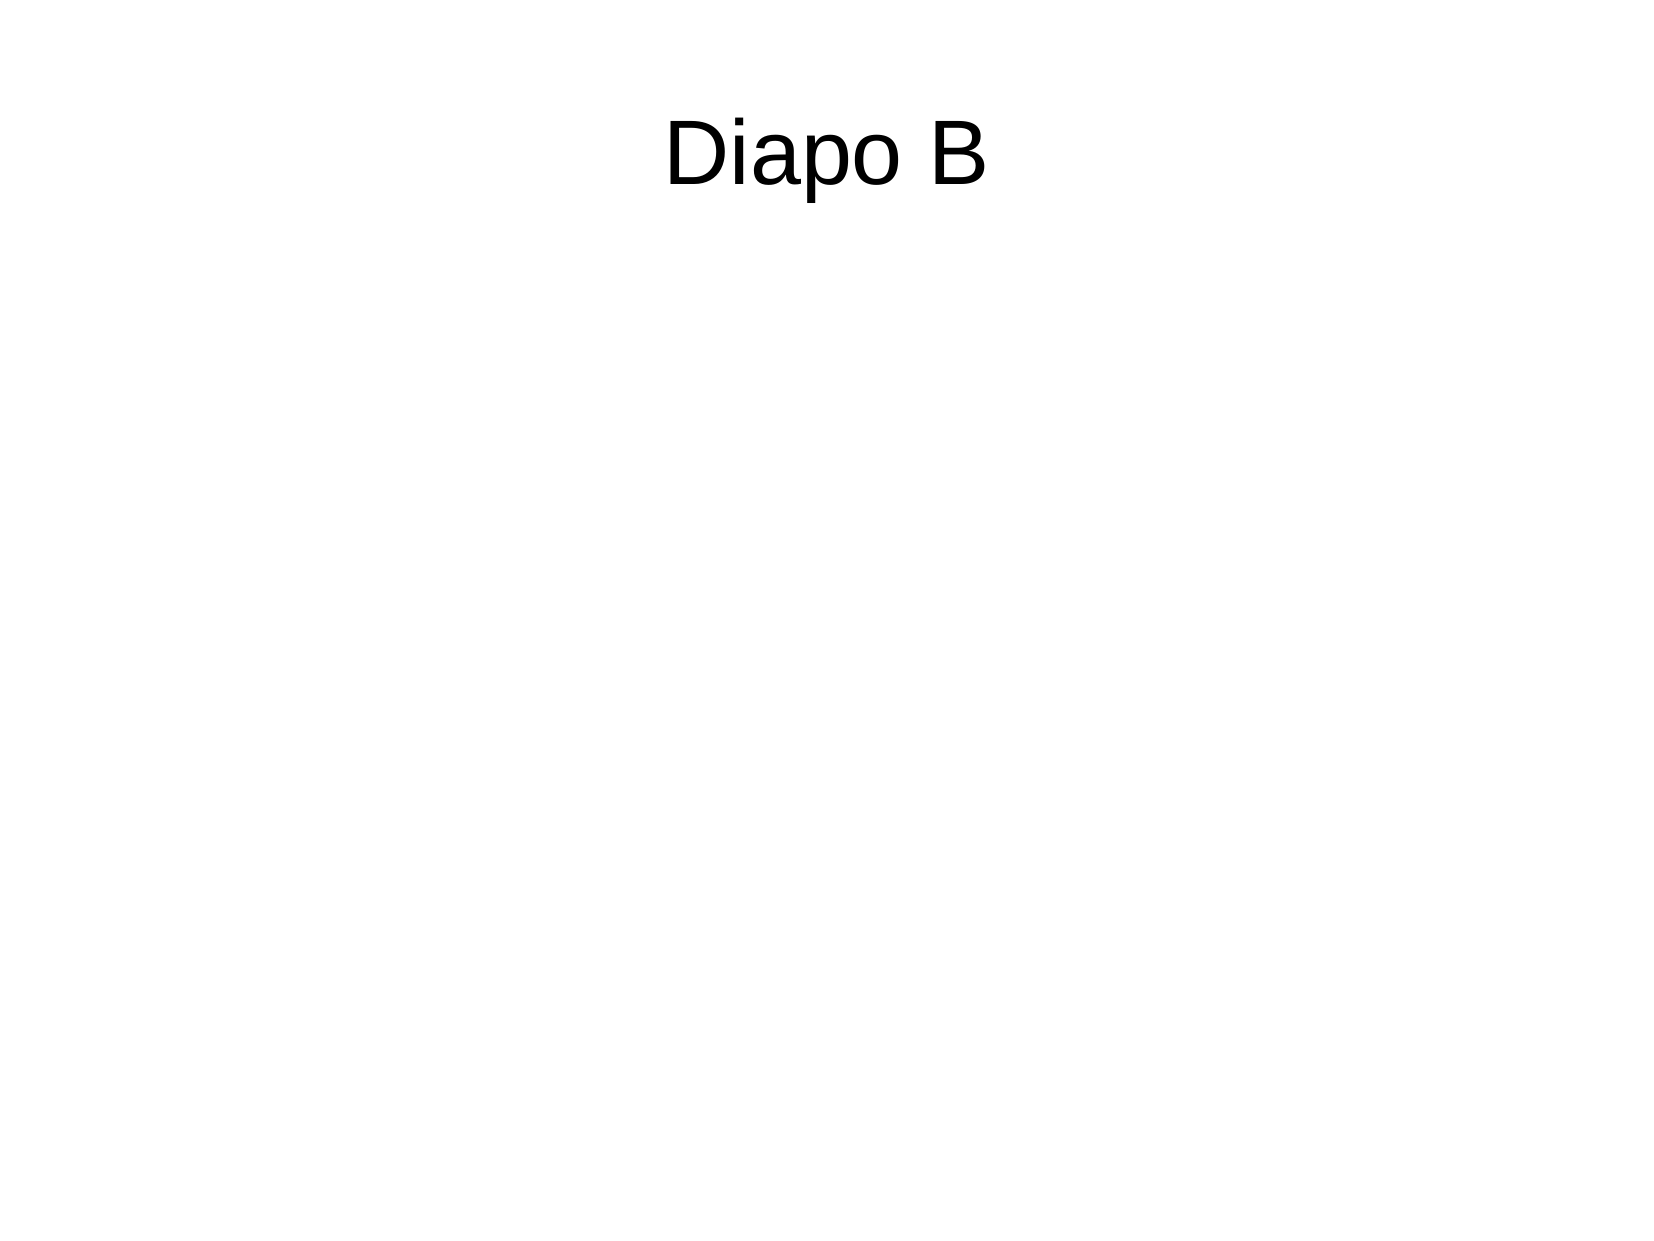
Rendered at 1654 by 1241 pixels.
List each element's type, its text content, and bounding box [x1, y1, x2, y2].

title Diapo B [82, 49, 1571, 257]
